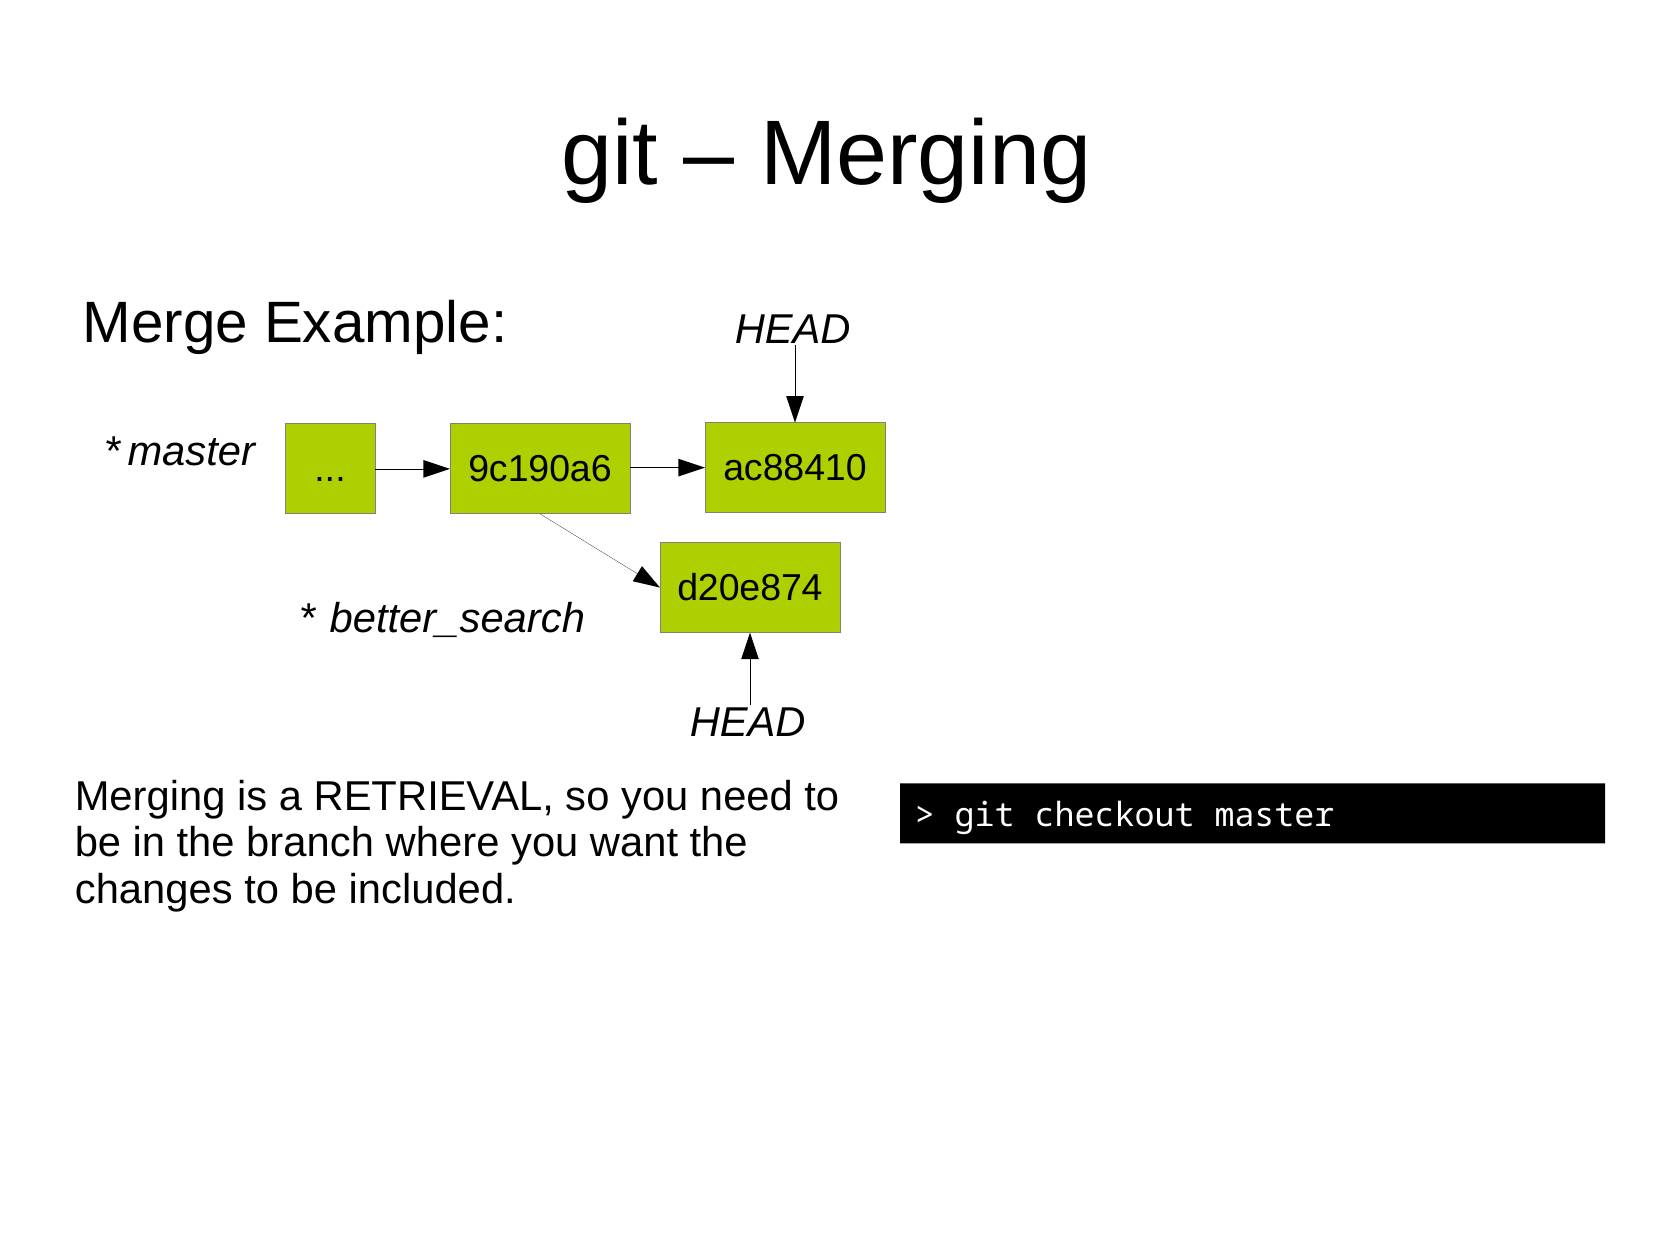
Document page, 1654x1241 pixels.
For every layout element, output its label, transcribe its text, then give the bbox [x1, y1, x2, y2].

text_box better_search [331, 587, 601, 649]
text_box Merging is a RETRIEVAL, so you need to be in the branch where you want the changes to be included. [60, 765, 856, 920]
text_box * [75, 420, 136, 482]
text_box ac88410 [705, 422, 886, 513]
text_box > git checkout master [900, 783, 1606, 841]
text_box * [270, 587, 331, 649]
text_box HEAD [720, 298, 901, 361]
list Merge Example: [82, 290, 751, 376]
text_box d20e874 [660, 542, 841, 633]
text_box ... [285, 423, 376, 514]
text_box master [136, 420, 271, 482]
title git – Merging [82, 49, 1571, 257]
text_box HEAD [675, 691, 856, 753]
text_box 9c190a6 [450, 423, 631, 514]
